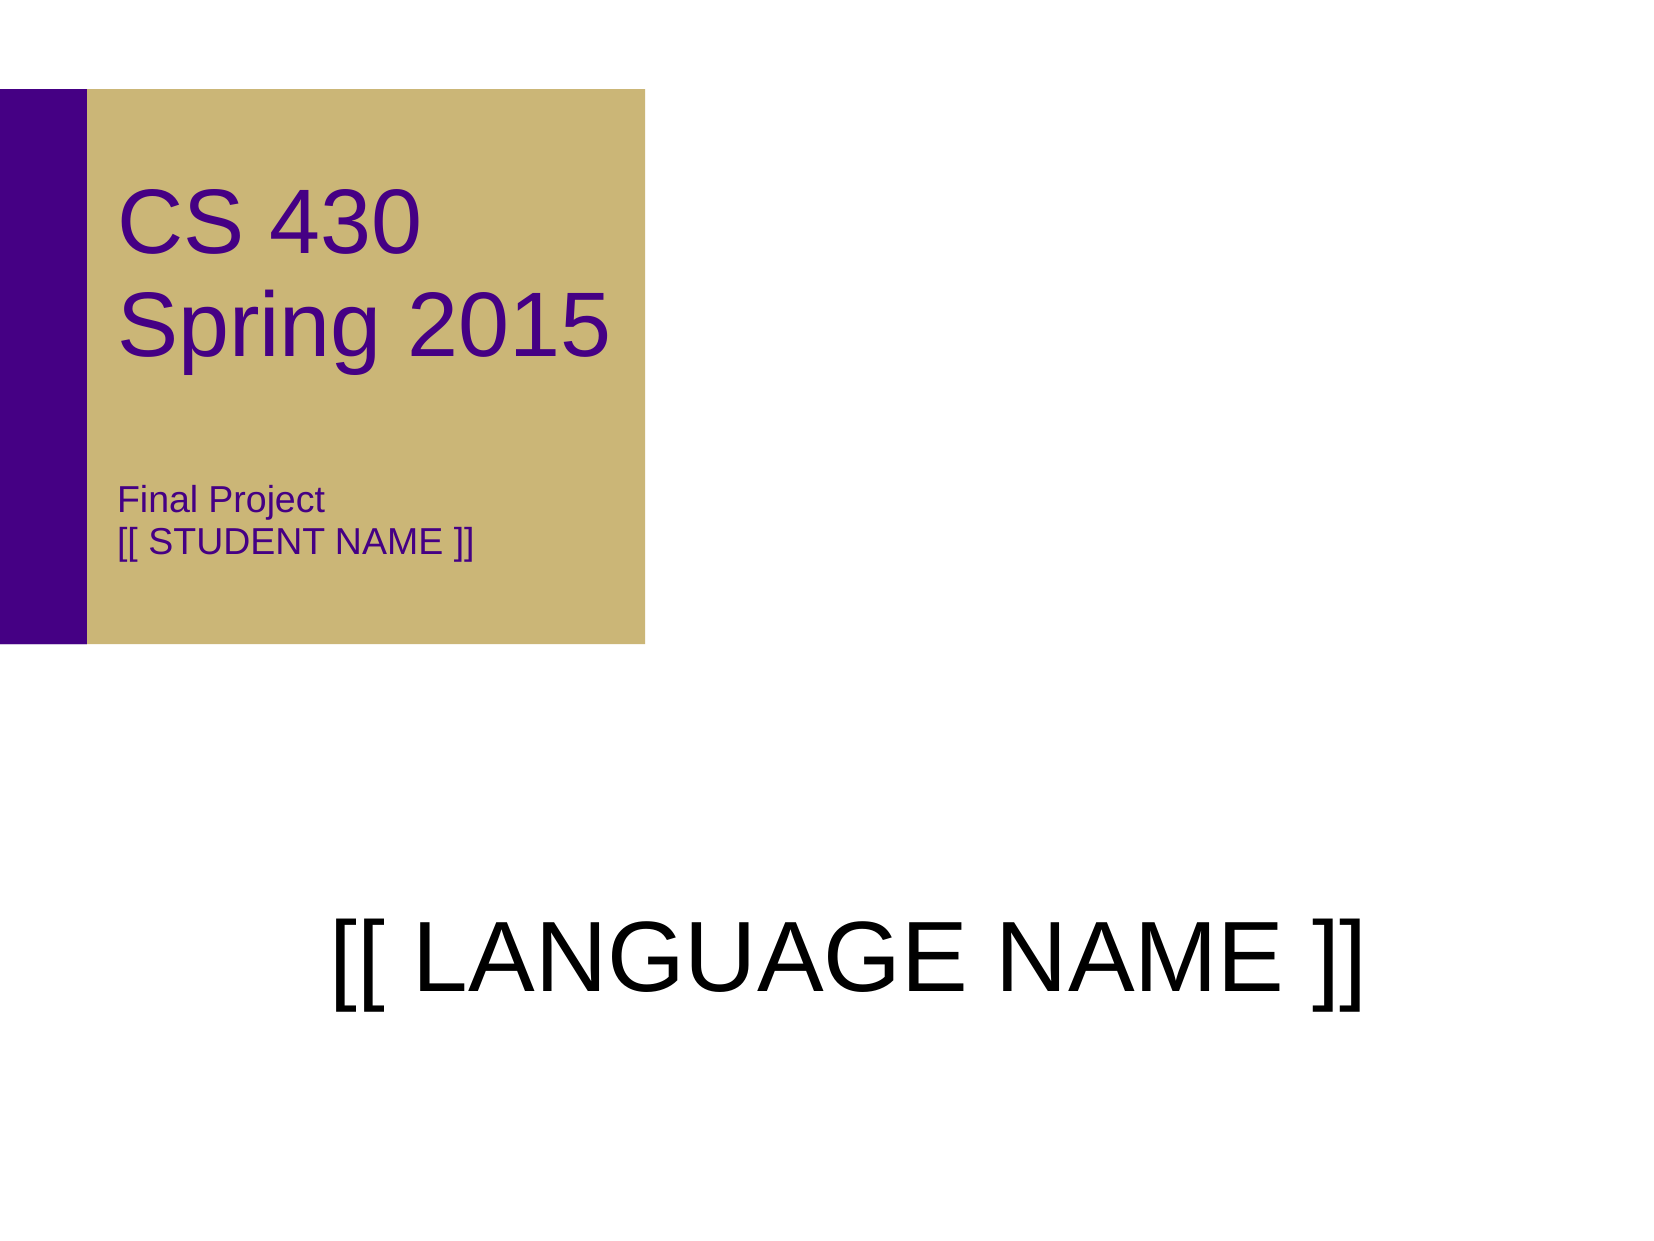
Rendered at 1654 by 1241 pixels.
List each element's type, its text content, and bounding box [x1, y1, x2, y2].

text_box [[ LANGUAGE NAME ]] [315, 893, 1384, 1021]
text_box [0, 89, 87, 645]
title CS 430 Spring 2015 Final Project [[ STUDENT NAME ]] [87, 89, 646, 645]
